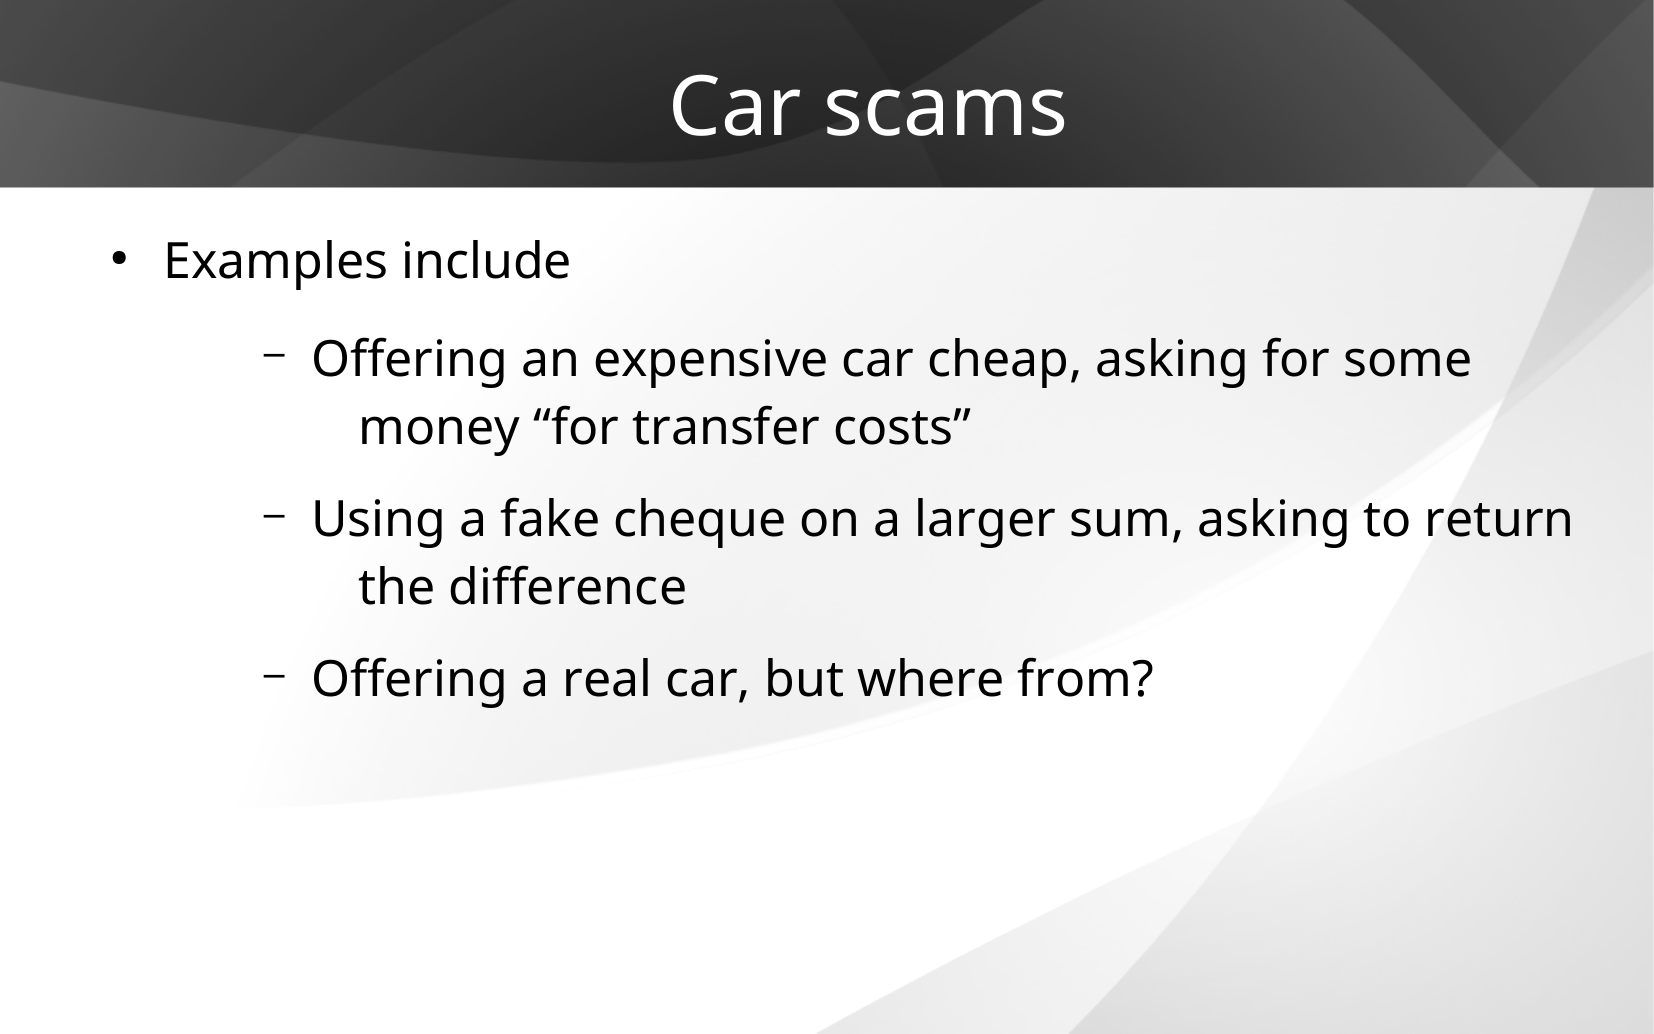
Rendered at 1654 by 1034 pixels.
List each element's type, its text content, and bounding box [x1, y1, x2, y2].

picture [0, 0, 1654, 1034]
list Examples include Offering an expensive car cheap, asking for some money “for transfer costs” Using a fake cheque on a larger sum, asking to return the difference Offering a real car, but where from? [75, 225, 1613, 1013]
title Car scams [124, 0, 1613, 208]
